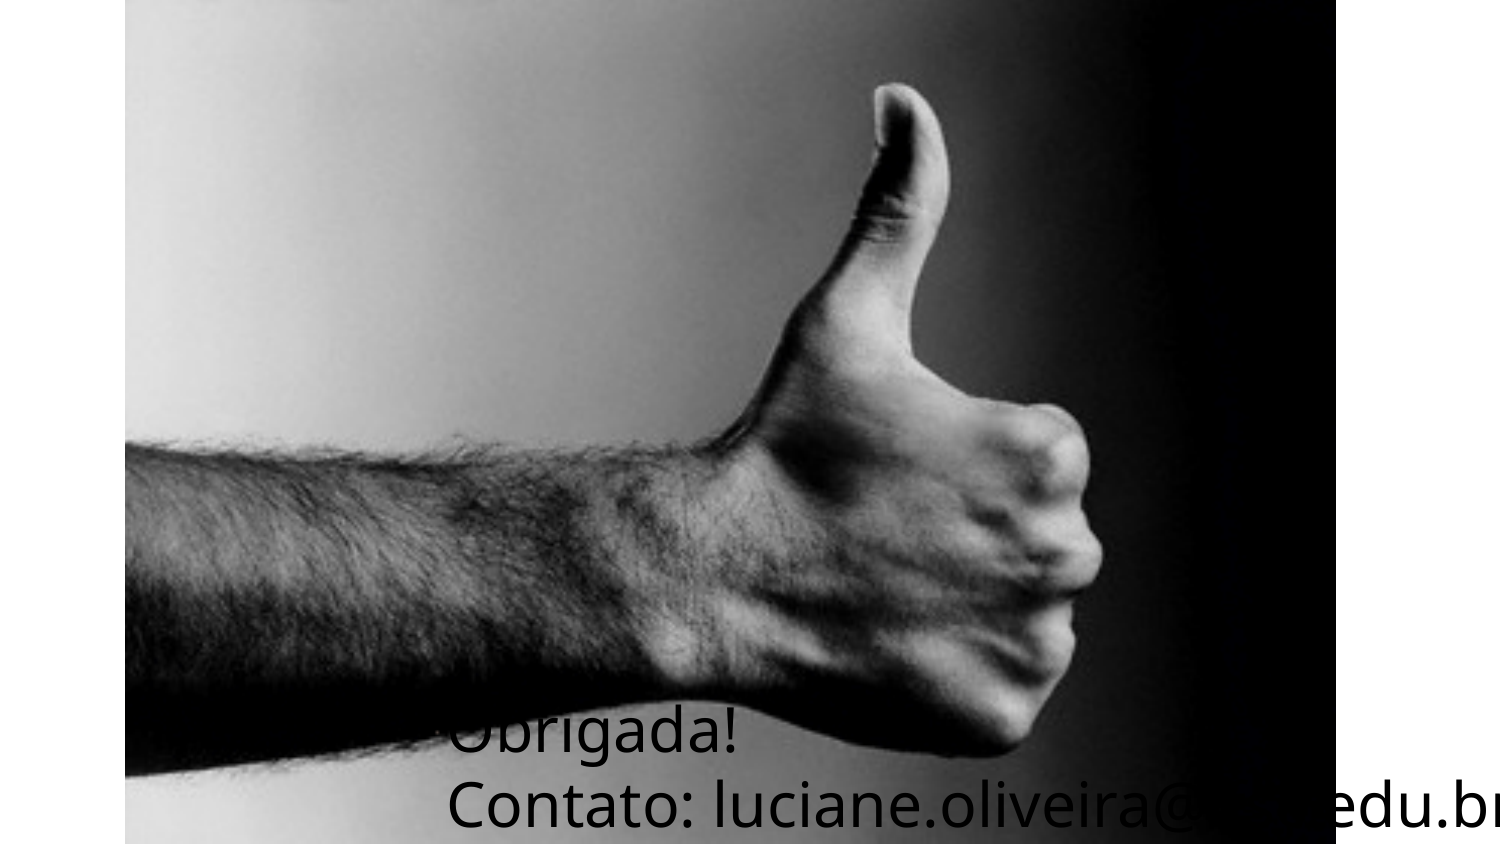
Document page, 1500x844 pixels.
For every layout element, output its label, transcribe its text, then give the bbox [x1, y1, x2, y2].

title Obrigada! Contato: luciane.oliveira@ifsc.edu.br [431, 675, 1500, 770]
picture [1331, 811, 1336, 821]
picture [1331, 799, 1336, 807]
picture [125, 0, 1336, 844]
